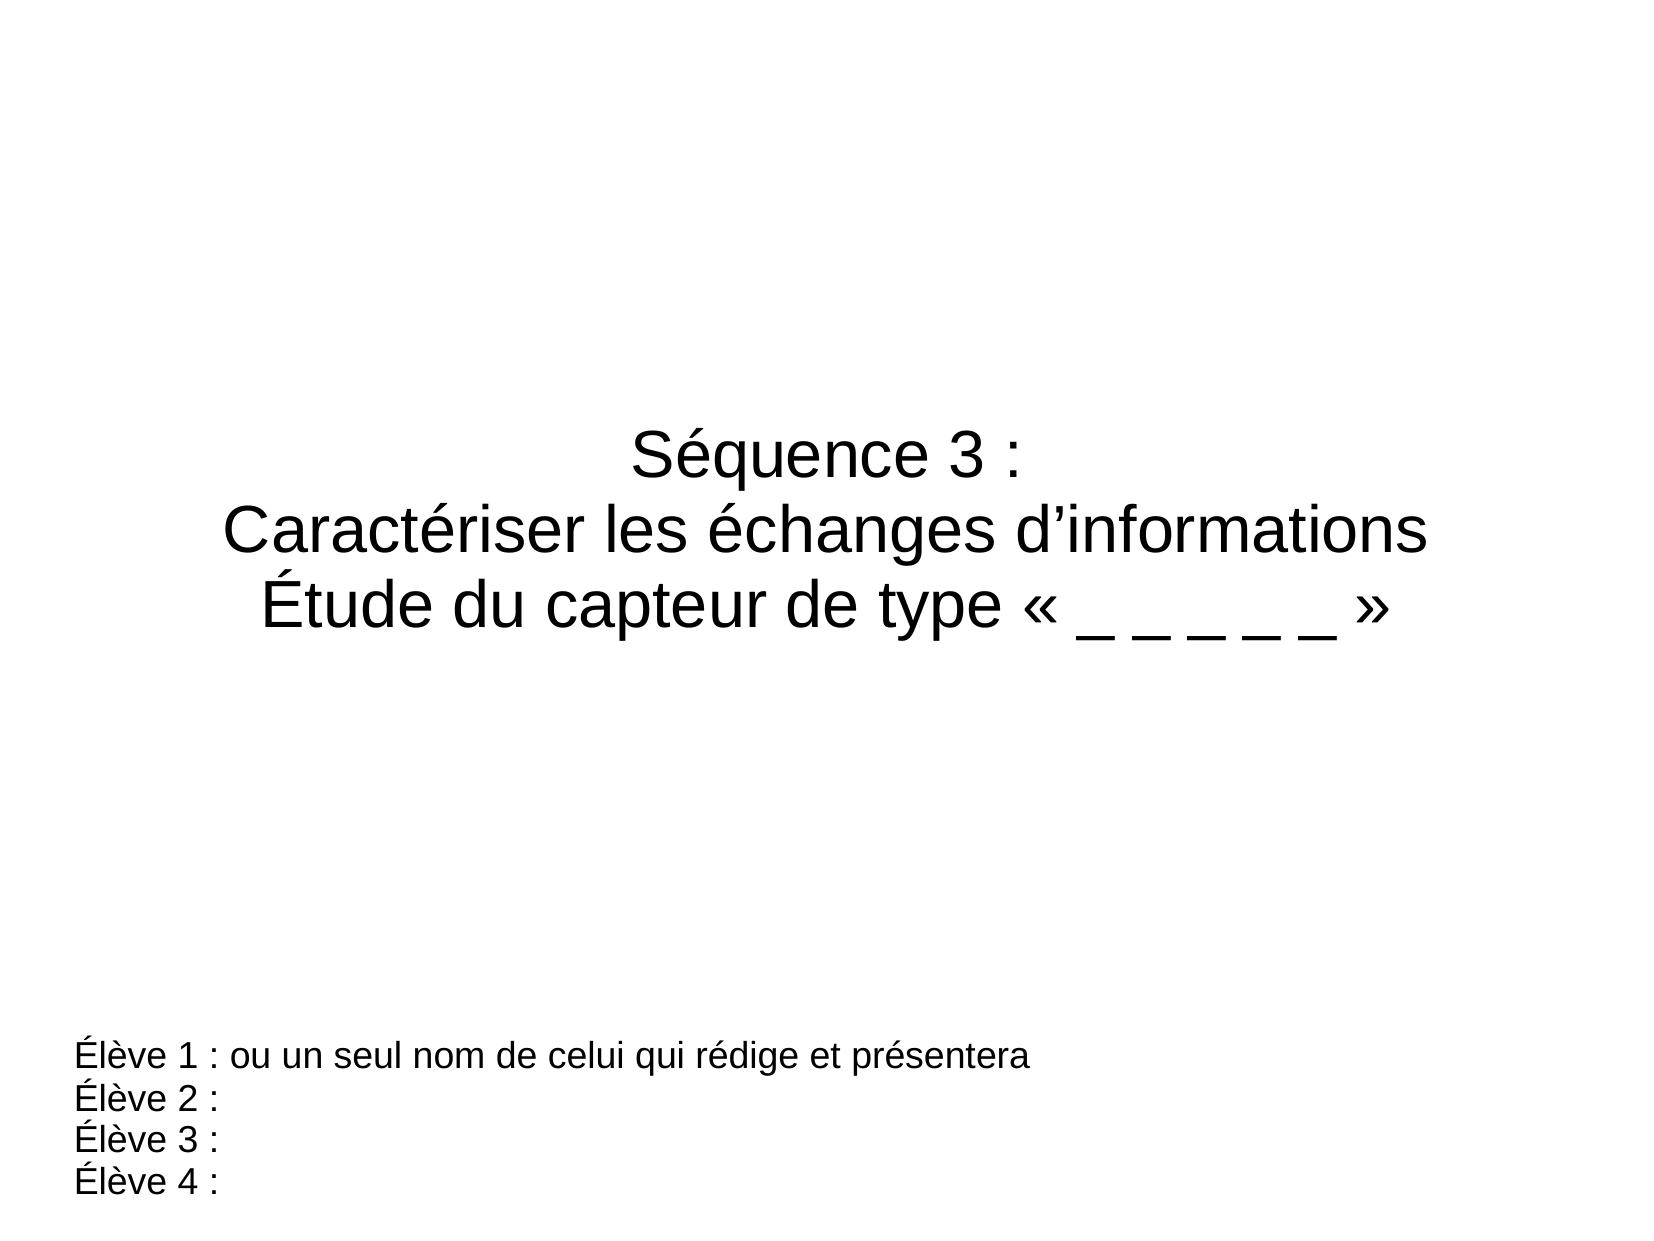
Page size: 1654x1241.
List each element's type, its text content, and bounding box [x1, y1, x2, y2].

subtitle Séquence 3 : Caractériser les échanges d’informations Étude du capteur de type « _ _ _ _ _ » [82, 49, 1571, 1010]
text_box Élève 1 : ou un seul nom de celui qui rédige et présentera Élève 2 : Élève 3 : Élève 4 : [59, 1027, 1276, 1241]
